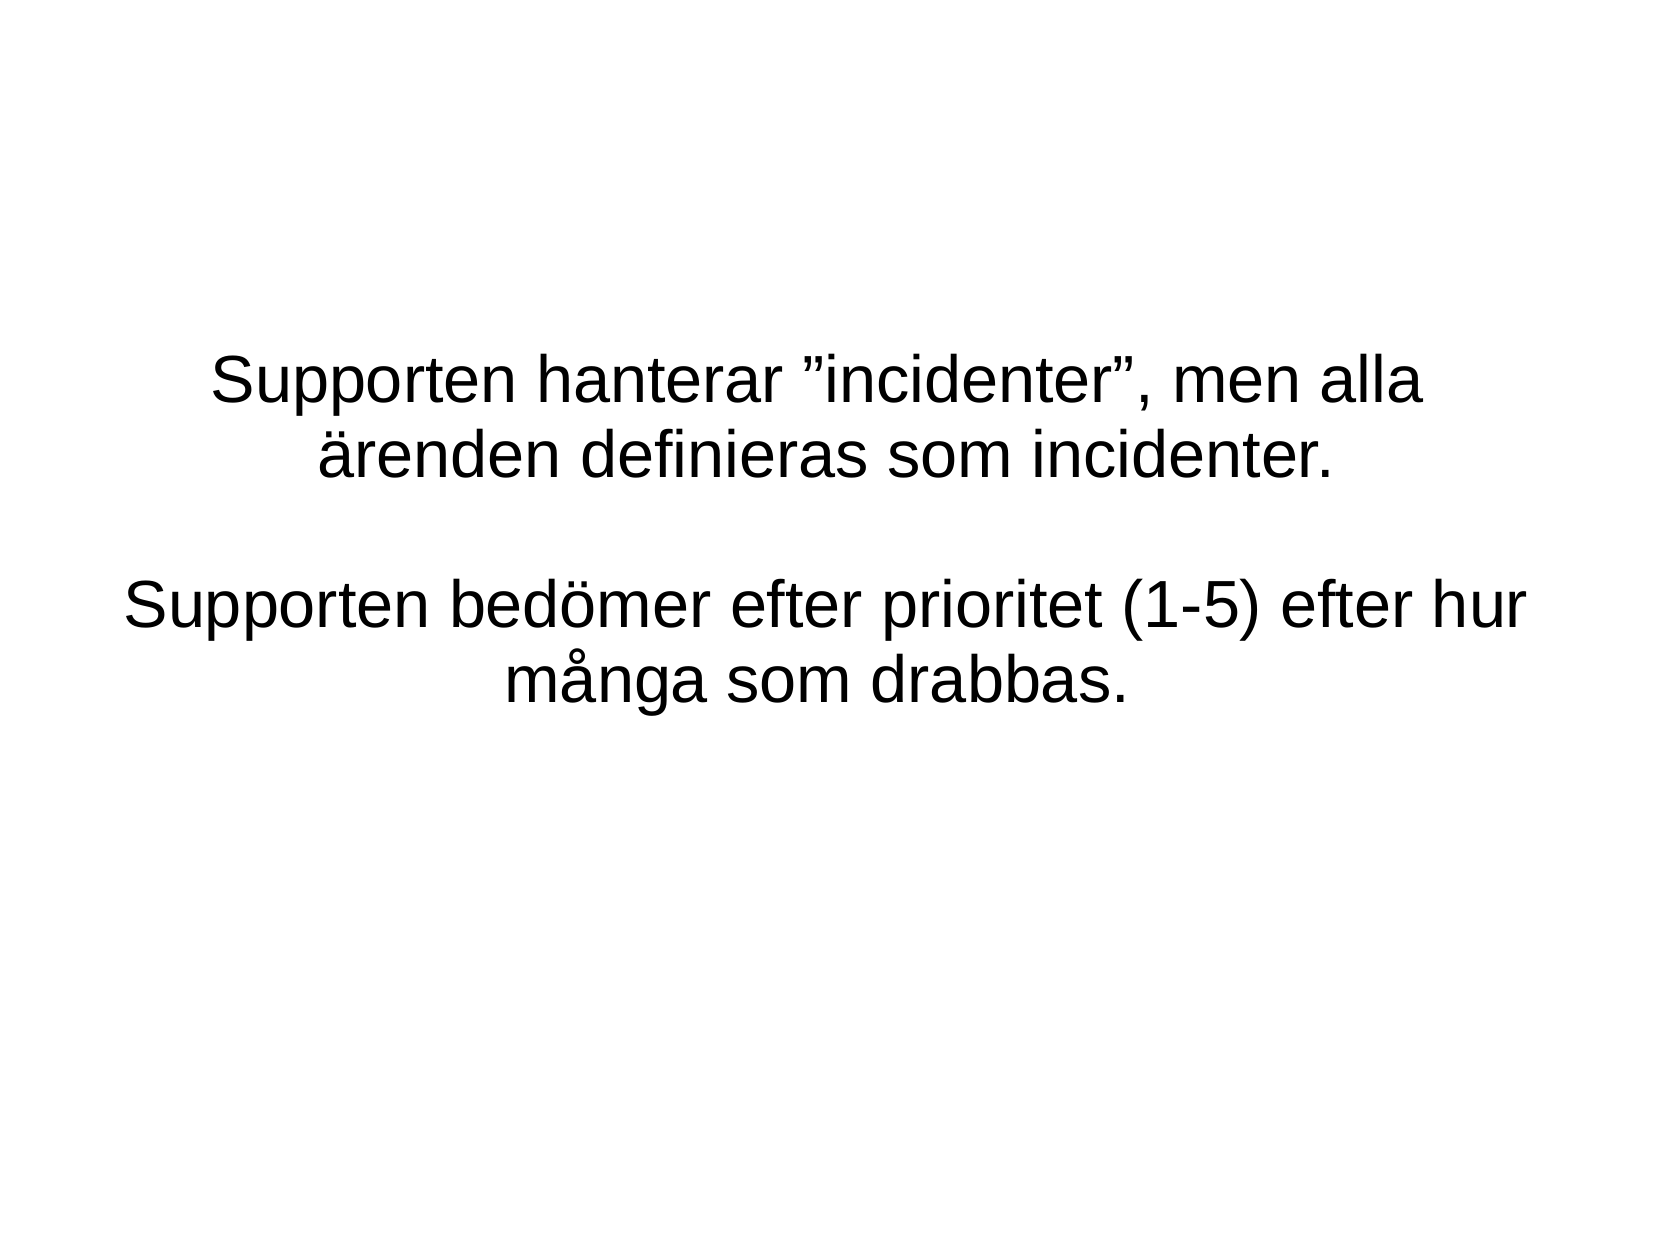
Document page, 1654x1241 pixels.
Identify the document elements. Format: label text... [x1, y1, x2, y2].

subtitle Supporten hanterar ”incidenter”, men alla ärenden definieras som incidenter. Supporten bedömer efter prioritet (1-5) efter hur många som drabbas. [82, 49, 1571, 1010]
